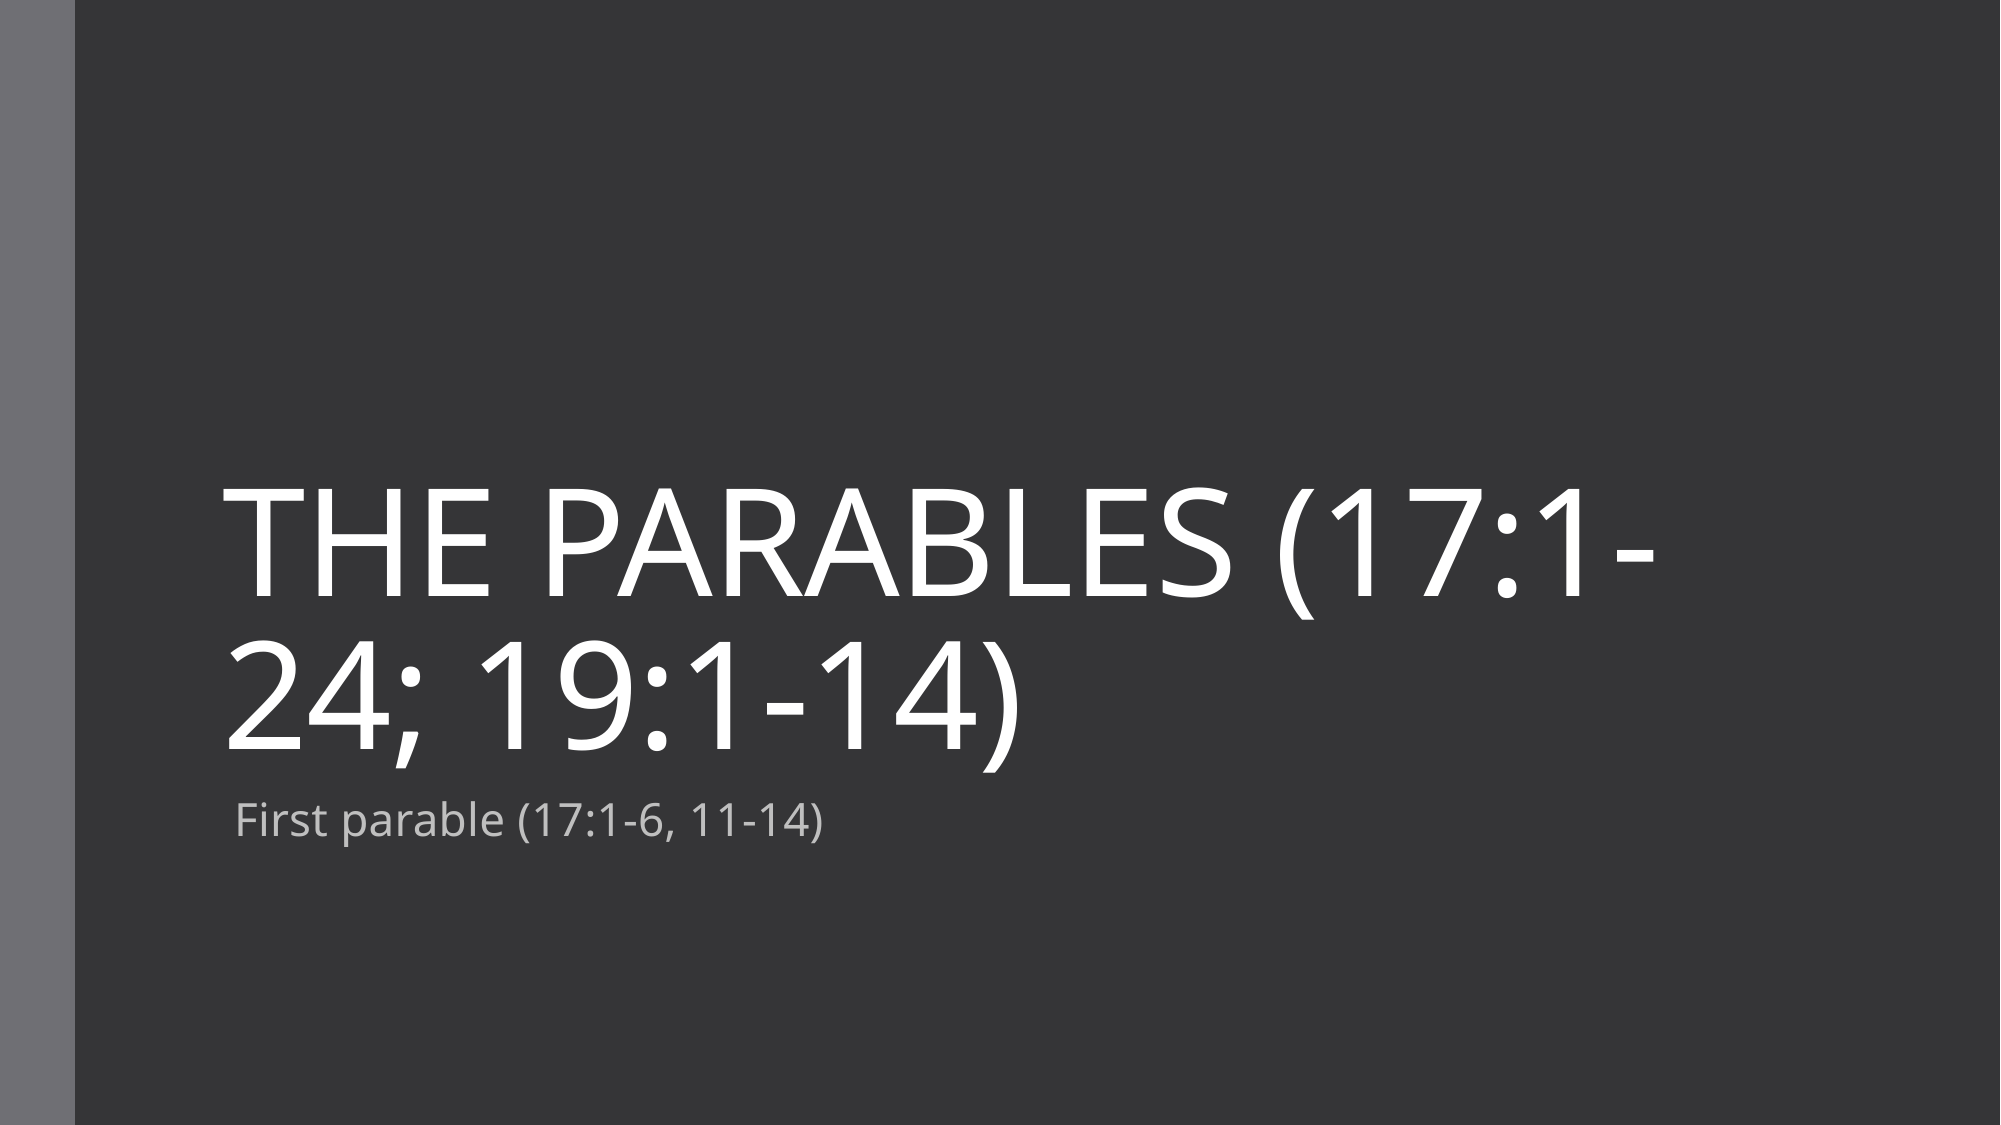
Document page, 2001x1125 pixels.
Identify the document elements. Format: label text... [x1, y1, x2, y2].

subtitle First parable (17:1-6, 11-14) [206, 787, 1752, 1066]
title THE PARABLES (17:1-24; 19:1-14) [206, 124, 1752, 787]
